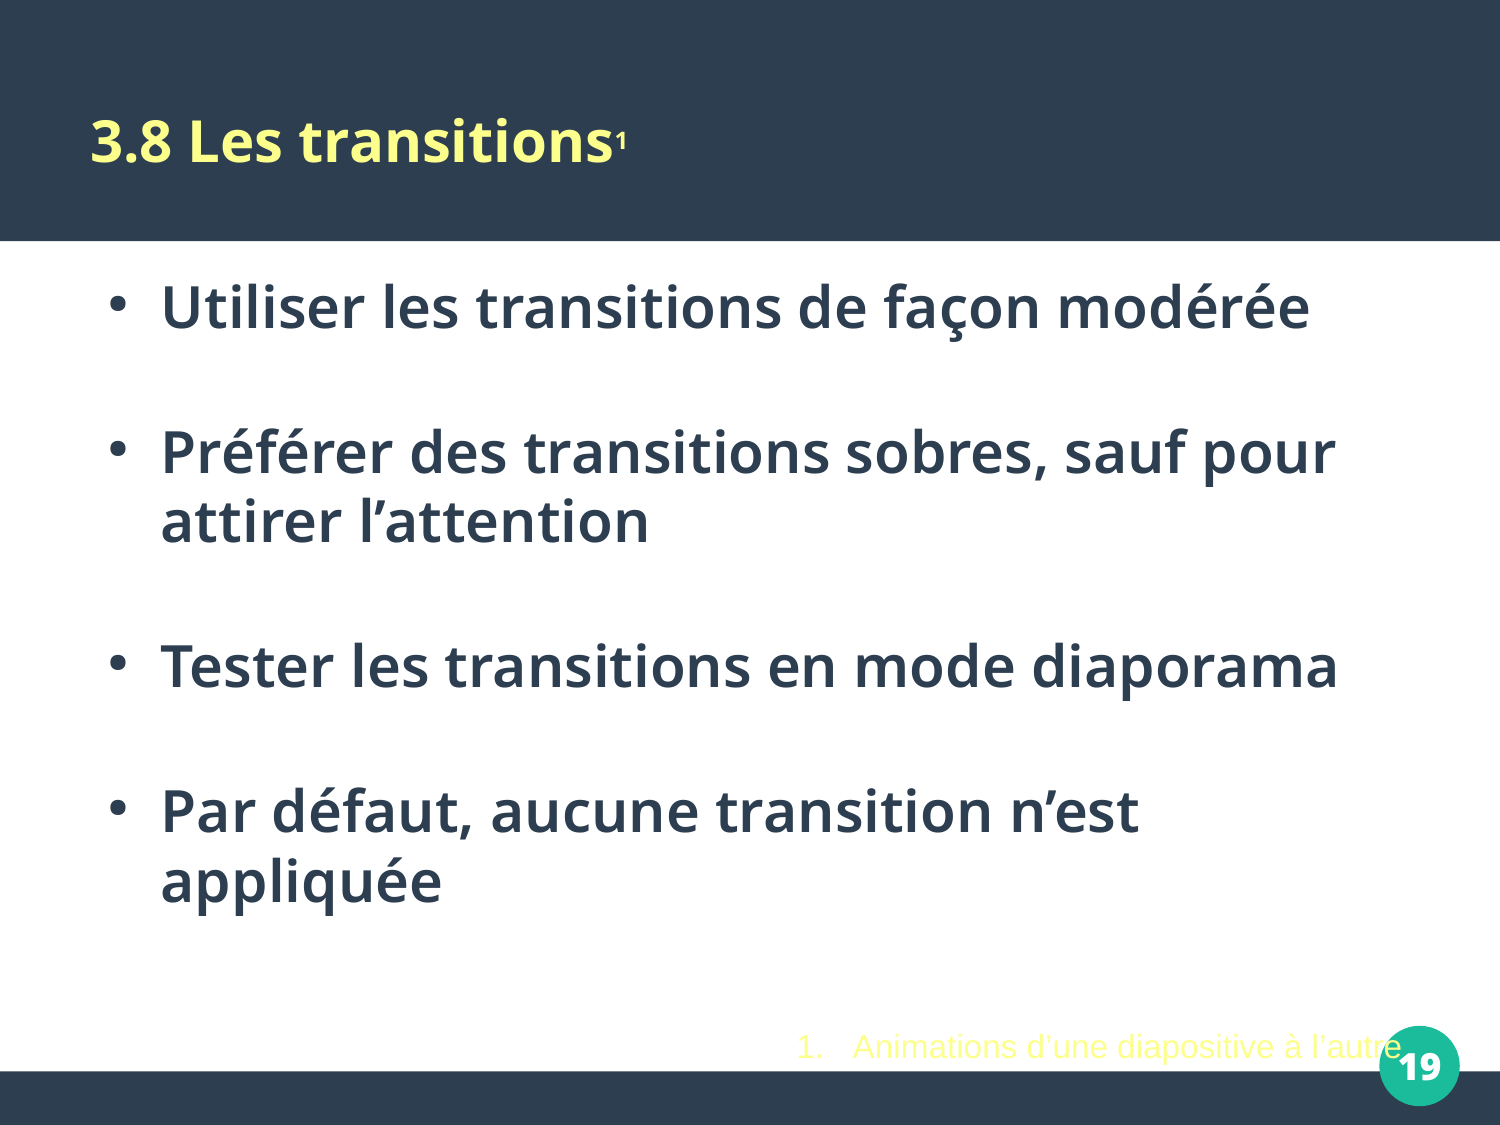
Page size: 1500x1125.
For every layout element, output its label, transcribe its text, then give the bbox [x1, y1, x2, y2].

list Utiliser les transitions de façon modérée Préférer des transitions sobres, sauf pour attirer l’attention Tester les transitions en mode diaporama Par défaut, aucune transition n’est appliquée [75, 262, 1426, 953]
text_box Animations d’une diapositive à l’autre [76, 1017, 1418, 1073]
title 3.8 Les transitions1 [75, 45, 1426, 233]
